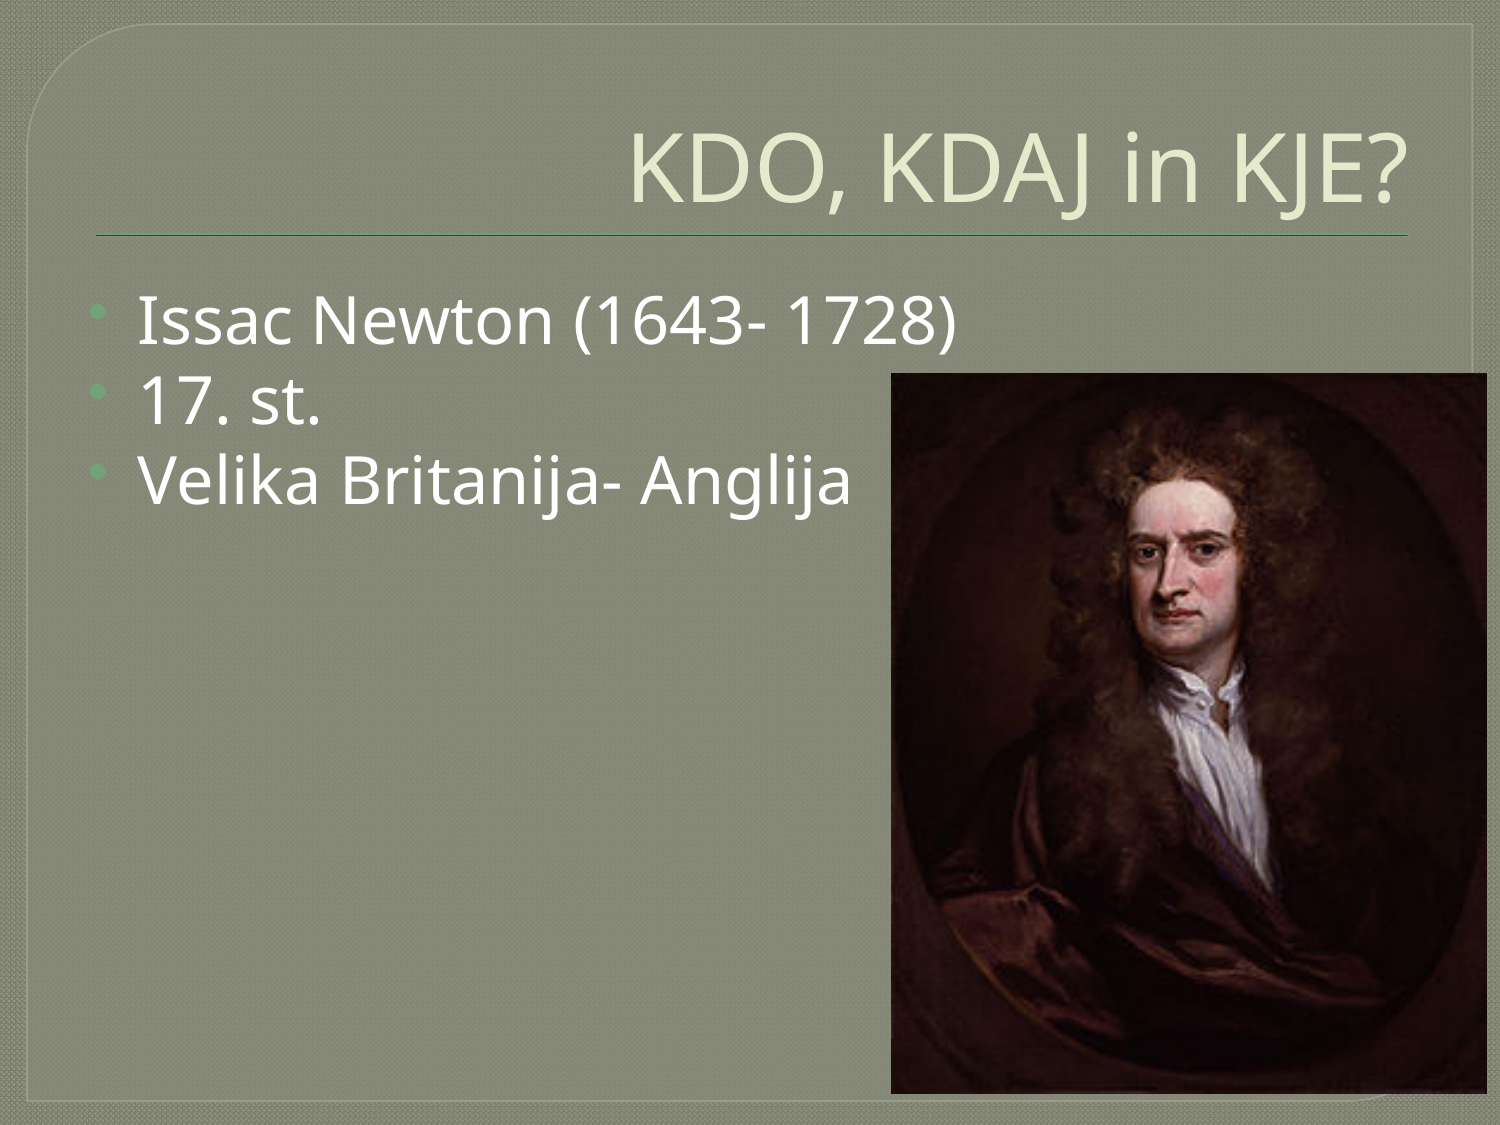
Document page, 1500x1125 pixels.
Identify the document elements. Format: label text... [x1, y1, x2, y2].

picture [0, 0, 1500, 1125]
list Issac Newton (1643- 1728) 17. st. Velika Britanija- Anglija [75, 270, 1425, 1013]
title KDO, KDAJ in KJE? [75, 41, 1425, 230]
